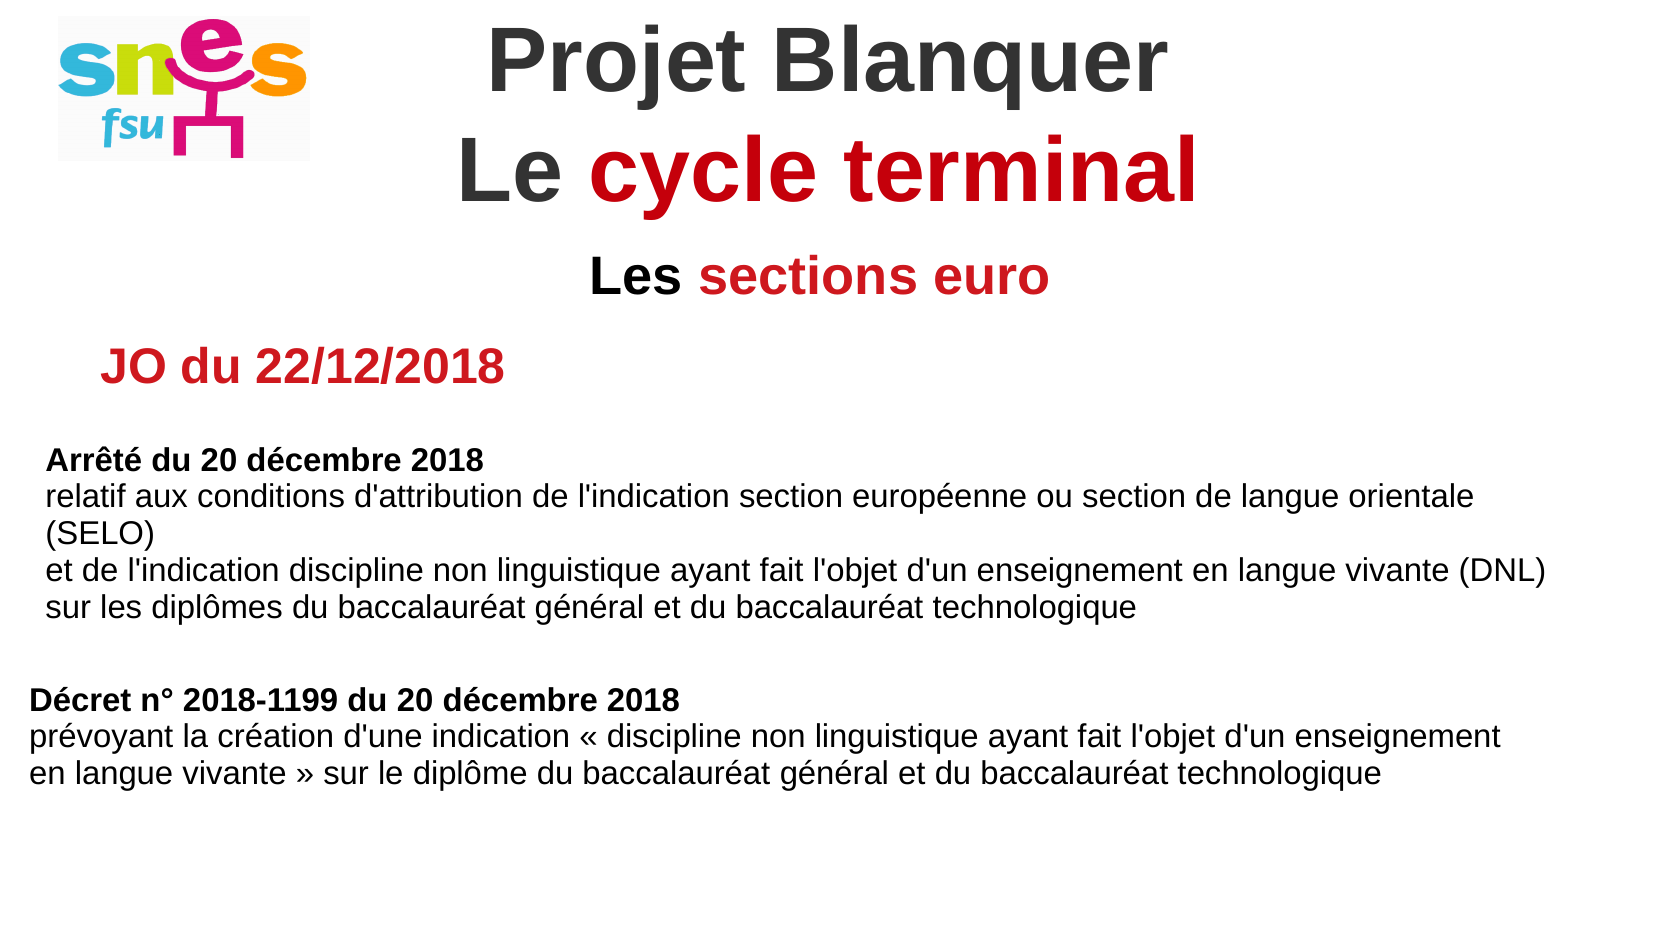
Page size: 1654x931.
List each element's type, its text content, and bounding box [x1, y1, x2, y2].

text_box Les sections euro [293, 237, 1348, 314]
text_box Décret n° 2018-1199 du 20 décembre 2018 prévoyant la création d'une indication « discipline non linguistique ayant fait l'objet d'un enseignement en langue vivante » sur le diplôme du baccalauréat général et du baccalauréat technologique [14, 673, 1600, 829]
title Projet Blanquer Le cycle terminal [122, 0, 1535, 180]
text_box JO du 22/12/2018 [85, 330, 760, 402]
text_box Arrêté du 20 décembre 2018 relatif aux conditions d'attribution de l'indication section européenne ou section de langue orientale (SELO) et de l'indication discipline non linguistique ayant fait l'objet d'un enseignement en langue vivante (DNL) sur les diplômes du baccalauréat général et du baccalauréat technologique [30, 434, 1568, 655]
picture [58, 17, 310, 161]
